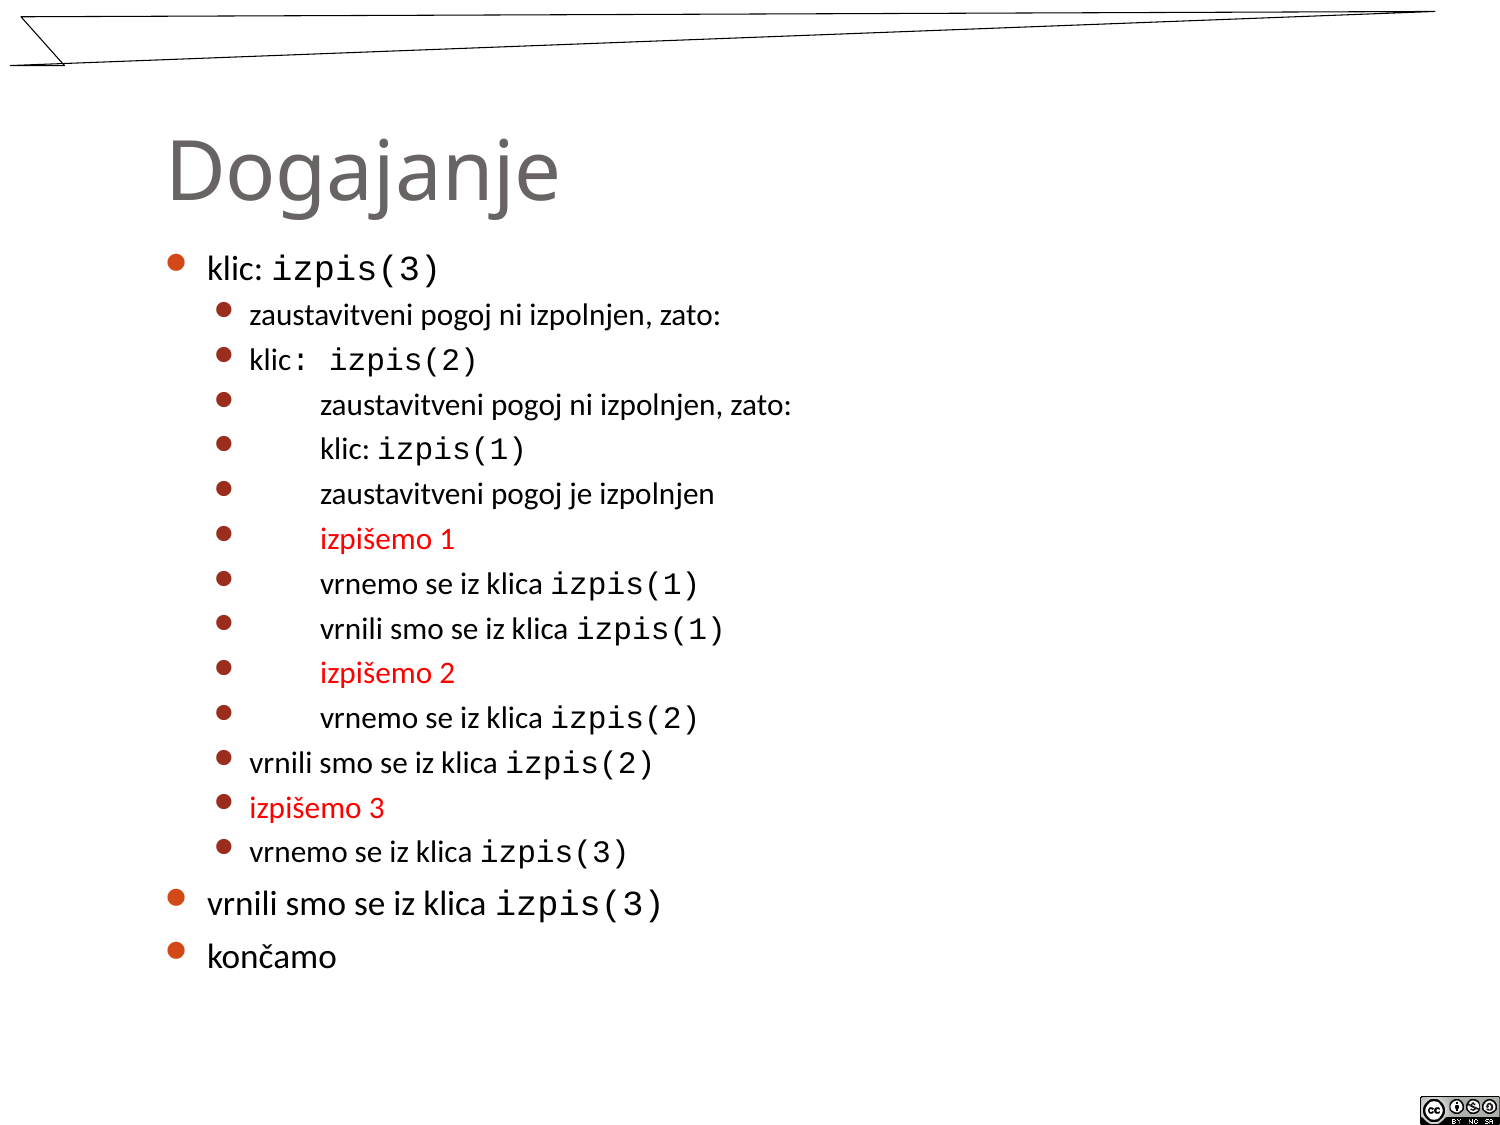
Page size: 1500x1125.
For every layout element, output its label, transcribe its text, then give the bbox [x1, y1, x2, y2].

title Dogajanje [150, 45, 1425, 233]
picture [1420, 1096, 1500, 1125]
list klic: izpis(3) zaustavitveni pogoj ni izpolnjen, zato: klic: izpis(2) zaustavitveni pogoj ni izpolnjen, zato: klic: izpis(1) zaustavitveni pogoj je izpolnjen izpišemo 1 vrnemo se iz klica izpis(1) vrnili smo se iz klica izpis(1) izpišemo 2 vrnemo se iz klica izpis(2) vrnili smo se iz klica izpis(2) izpišemo 3 vrnemo se iz klica izpis(3) vrnili smo se iz klica izpis(3) končamo [150, 237, 1425, 988]
